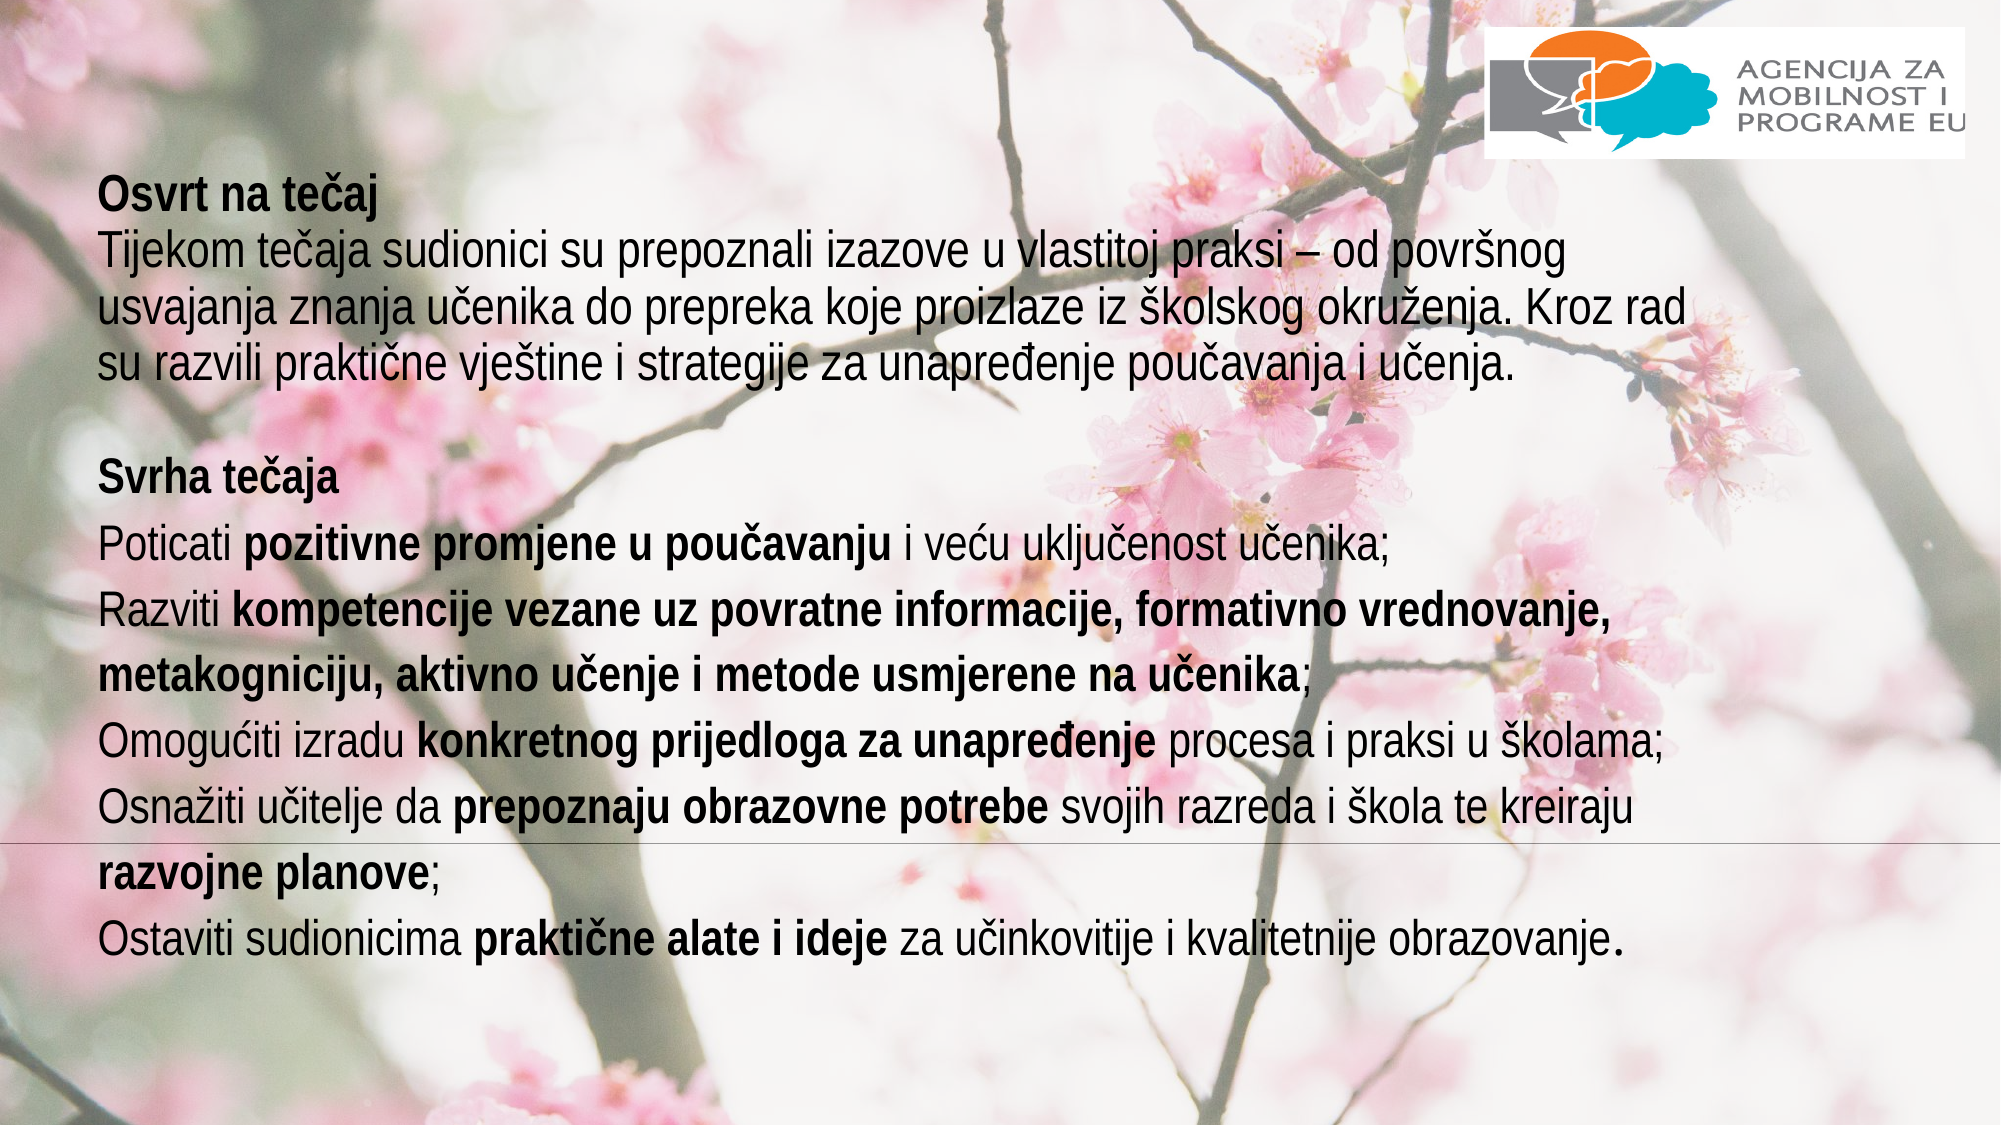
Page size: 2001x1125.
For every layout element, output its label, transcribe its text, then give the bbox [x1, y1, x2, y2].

title Osvrt na tečaj Tijekom tečaja sudionici su prepoznali izazove u vlastitoj praksi – od površnog usvajanja znanja učenika do prepreka koje proizlaze iz školskog okruženja. Kroz rad su razvili praktične vještine i strategije za unapređenje poučavanja i učenja. [82, 68, 1484, 116]
text_box [1484, 27, 1966, 159]
subtitle Svrha tečaja Poticati pozitivne promjene u poučavanju i veću uključenost učenika; Razviti kompetencije vezane uz povratne informacije, formativno vrednovanje, metakogniciju, aktivno učenje i metode usmjerene na učenika; Omogućiti izradu konkretnog prijedloga za unapređenje procesa i praksi u školama; Osnažiti učitelje da prepoznaju obrazovne potrebe svojih razreda i škola te kreiraju razvojne planove; Ostaviti sudionicima praktične alate i ideje za učinkovitije i kvalitetnije obrazovanje. [82, 116, 1750, 1125]
picture [0, 0, 2000, 1125]
